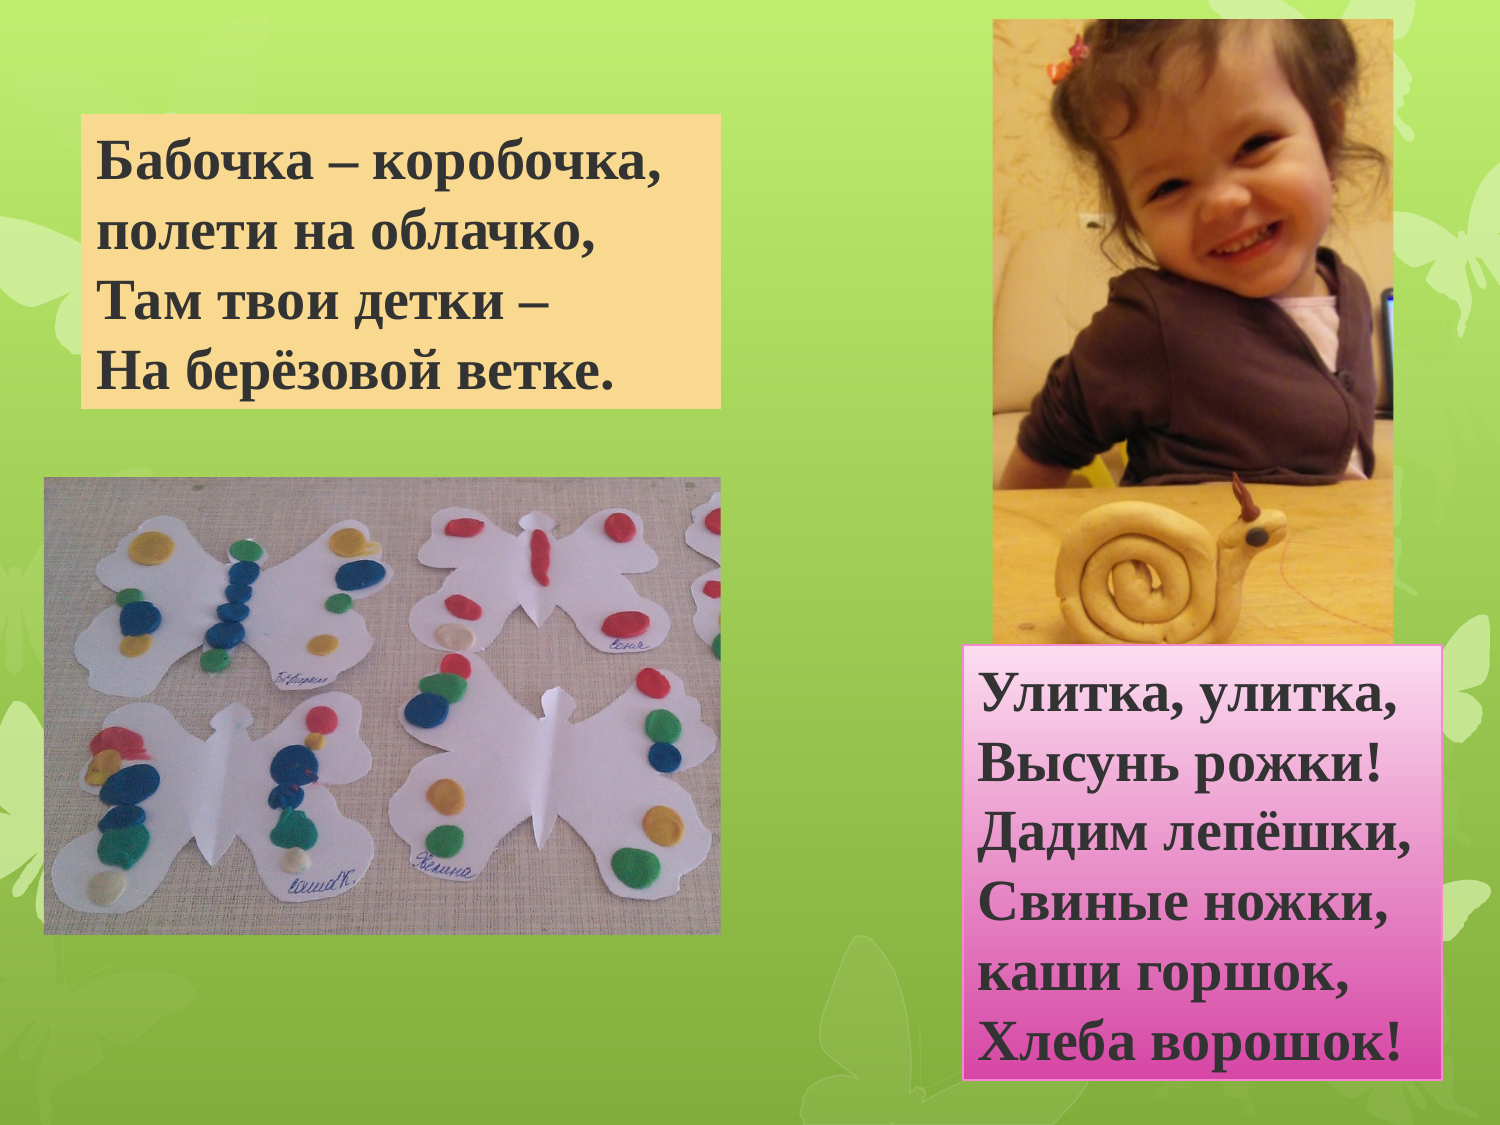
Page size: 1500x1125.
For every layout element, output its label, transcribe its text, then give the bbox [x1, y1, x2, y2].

text_box Улитка, улитка, Высунь рожки! Дадим лепёшки, Свиные ножки, каши горшок, Хлеба ворошок! [963, 645, 1442, 1080]
text_box Бабочка – коробочка, полети на облачко, Там твои детки – На берёзовой ветке. [81, 114, 721, 409]
picture [992, 19, 1394, 645]
picture [43, 477, 721, 935]
